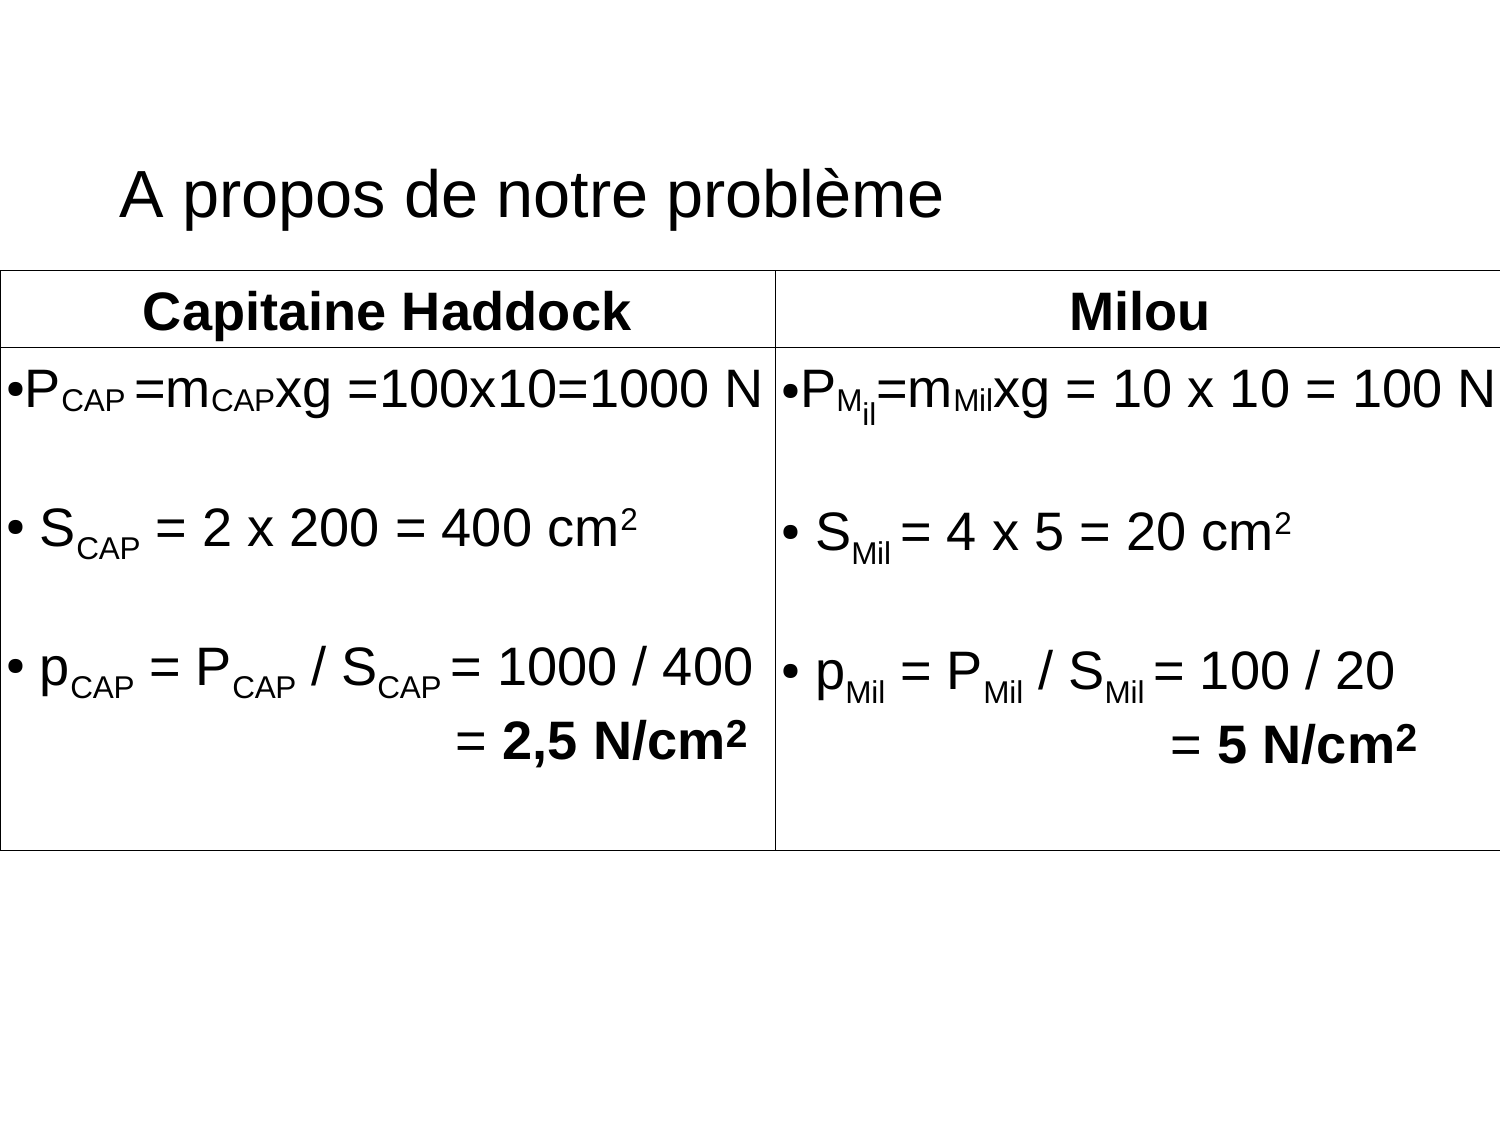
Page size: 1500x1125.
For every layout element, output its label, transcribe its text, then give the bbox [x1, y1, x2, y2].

list A propos de notre problème [67, 143, 1418, 270]
table_cell PCAP =mCAPxg =100x10=1000 N SCAP = 2 x 200 = 400 cm2 pCAP = PCAP / SCAP = 1000 / 400 = 2,5 N/cm2 [1, 348, 775, 850]
table_header Milou [776, 271, 1500, 347]
table_cell PMil=mMilxg = 10 x 10 = 100 N SMil = 4 x 5 = 20 cm2 pMil = PMil / SMil = 100 / 20 = 5 N/cm2 [776, 348, 1500, 850]
table_header Capitaine Haddock [1, 271, 775, 347]
